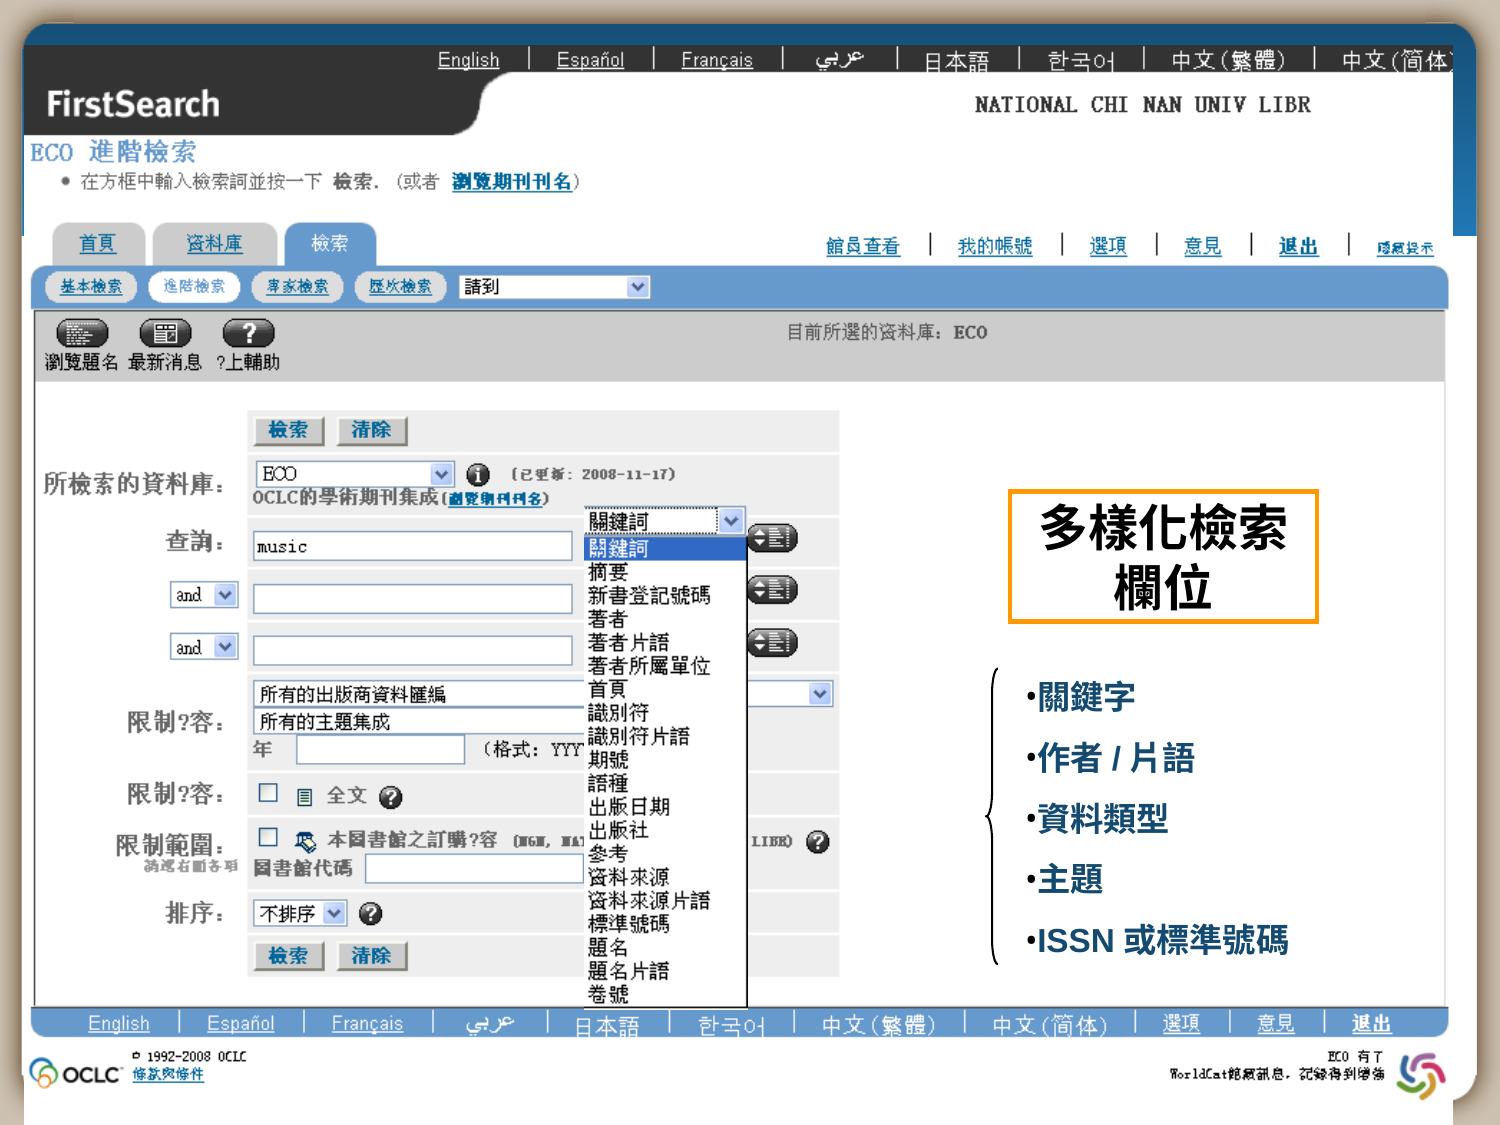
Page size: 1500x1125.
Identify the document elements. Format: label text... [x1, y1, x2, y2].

picture [24, 45, 1453, 1125]
text_box 多樣化檢索 欄位 [1010, 492, 1317, 622]
text_box 關鍵字 作者/片語 資料類型 主題 ISSN或標準號碼 [1009, 668, 1353, 965]
